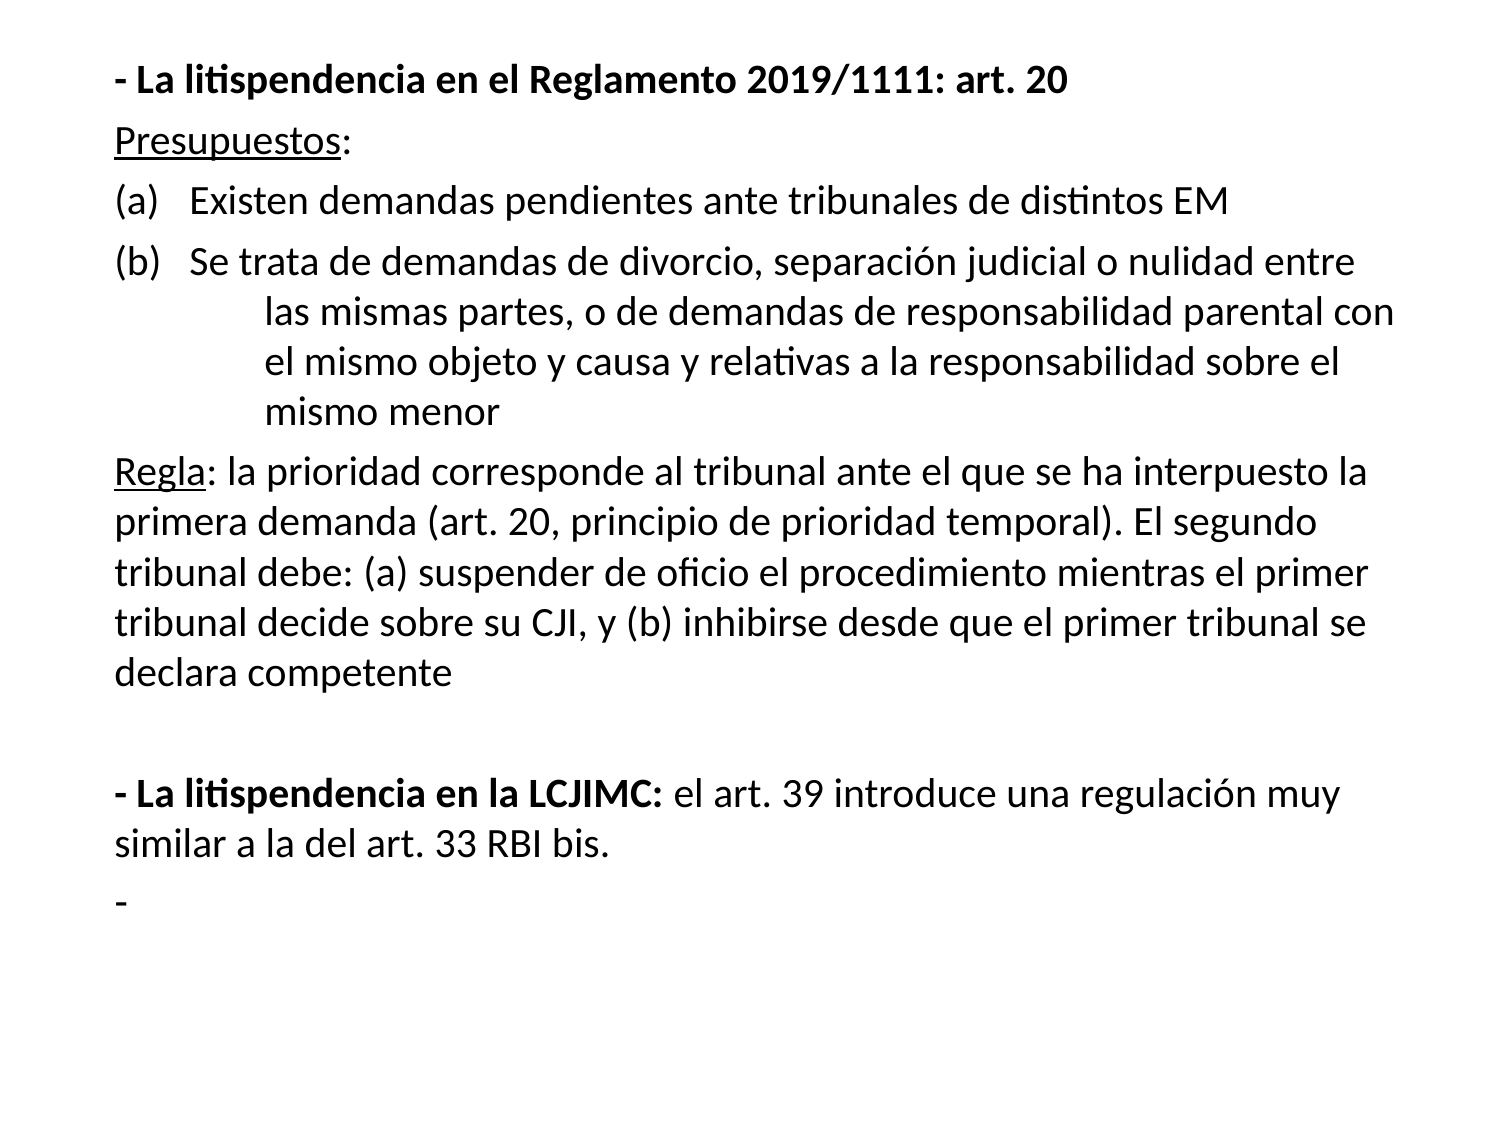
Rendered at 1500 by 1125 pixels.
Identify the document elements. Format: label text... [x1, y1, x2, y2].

list - La litispendencia en el Reglamento 2019/1111: art. 20 Presupuestos: Existen demandas pendientes ante tribunales de distintos EM Se trata de demandas de divorcio, separación judicial o nulidad entre las mismas partes, o de demandas de responsabilidad parental con el mismo objeto y causa y relativas a la responsabilidad sobre el mismo menor Regla: la prioridad corresponde al tribunal ante el que se ha interpuesto la primera demanda (art. 20, principio de prioridad temporal). El segundo tribunal debe: (a) suspender de oficio el procedimiento mientras el primer tribunal decide sobre su CJI, y (b) inhibirse desde que el primer tribunal se declara competente - La litispendencia en la LCJIMC: el art. 39 introduce una regulación muy similar a la del art. 33 RBI bis. [99, 44, 1411, 1010]
